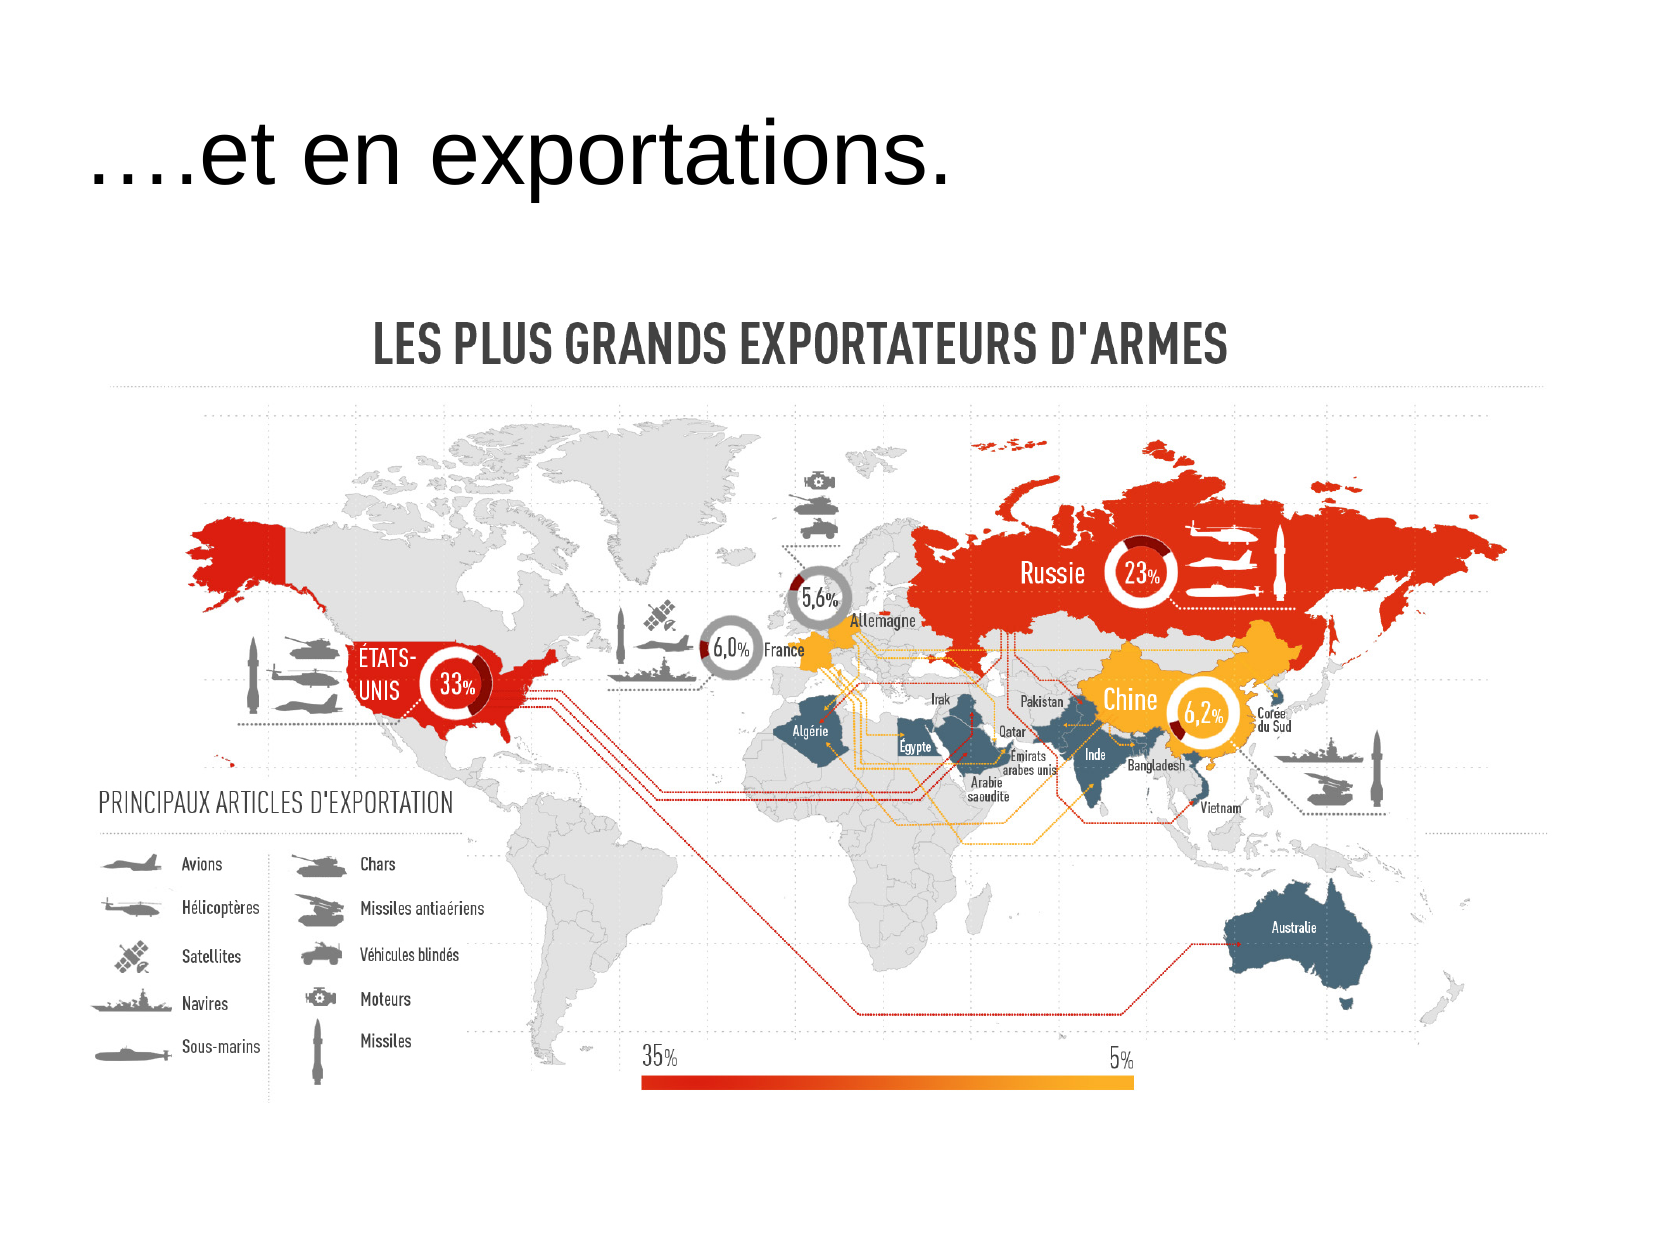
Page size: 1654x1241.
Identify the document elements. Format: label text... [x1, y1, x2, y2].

title ….et en exportations. [82, 49, 1571, 257]
picture [82, 296, 1571, 1103]
